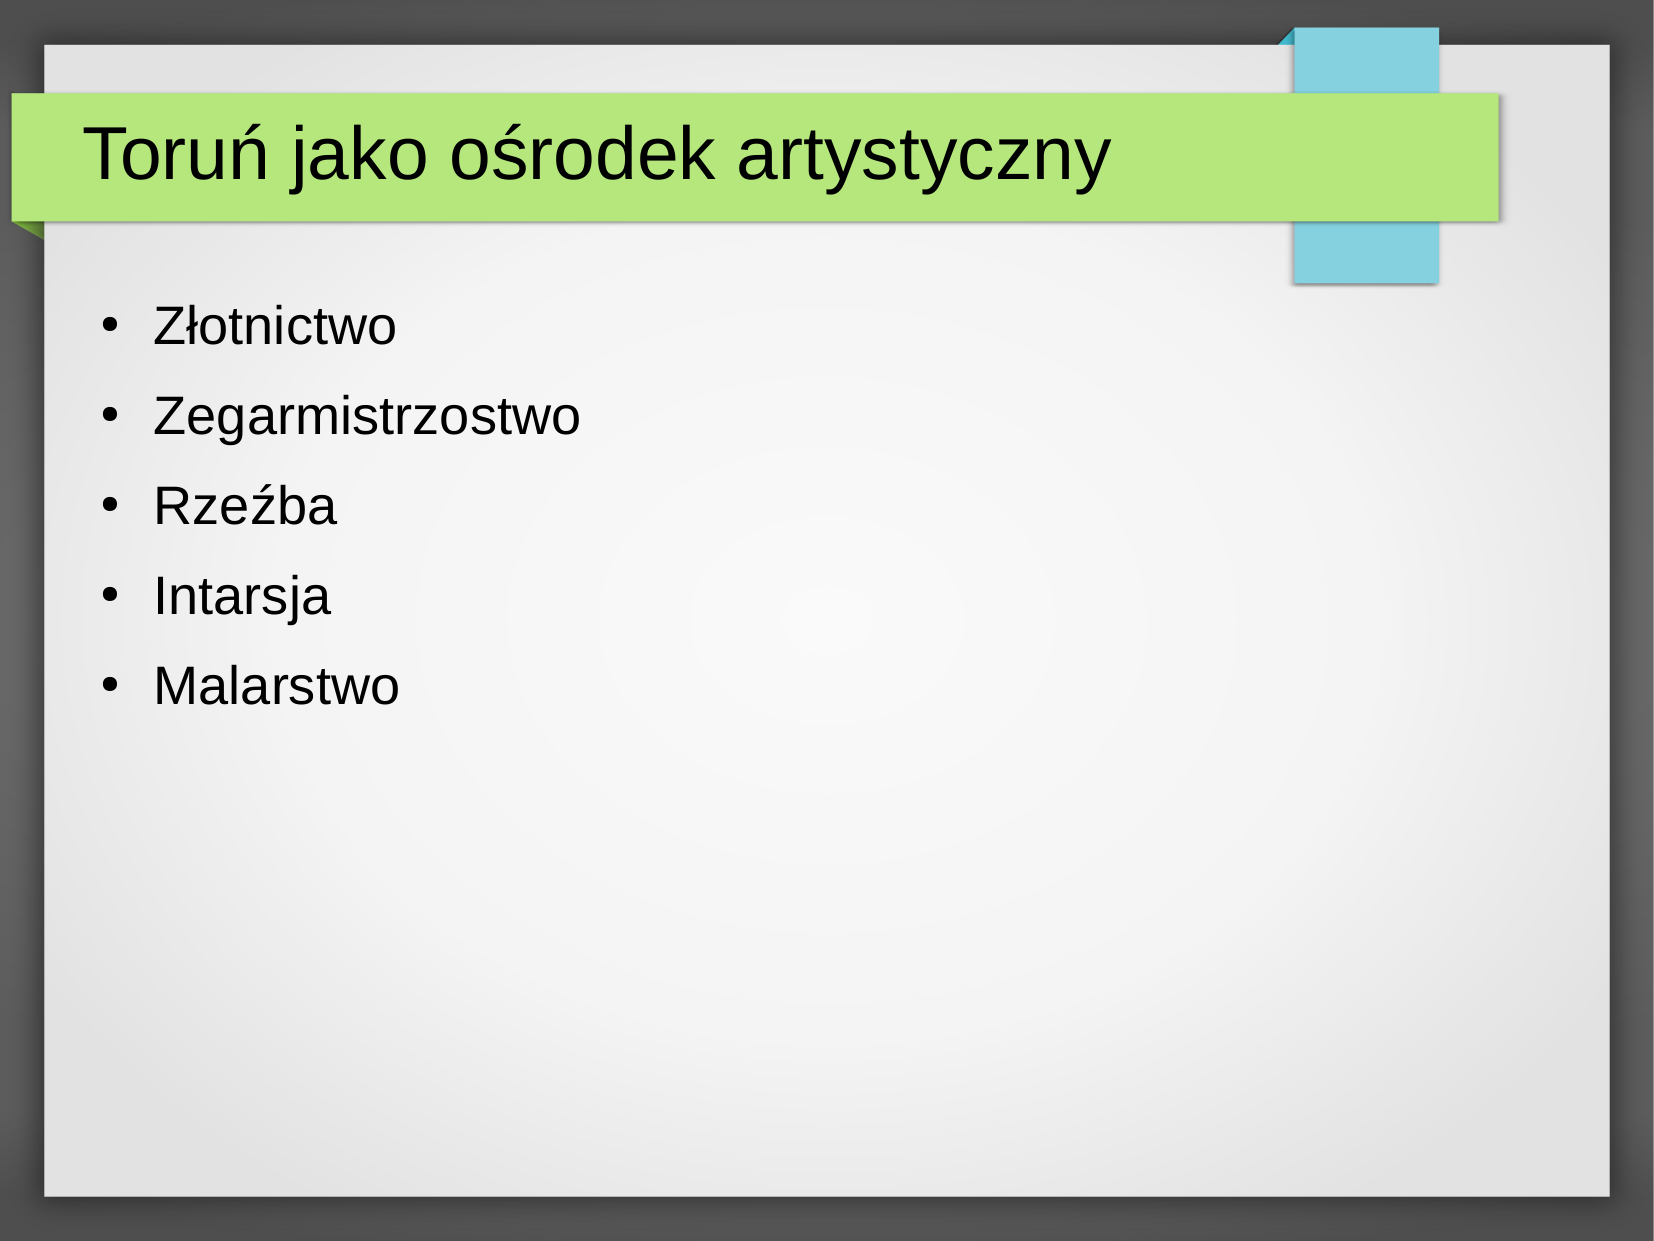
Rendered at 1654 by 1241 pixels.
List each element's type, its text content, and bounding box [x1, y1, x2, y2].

title Toruń jako ośrodek artystyczny [82, 94, 1264, 213]
picture [0, 0, 1654, 1241]
list Złotnictwo Zegarmistrzostwo Rzeźba Intarsja Malarstwo [82, 295, 1571, 1015]
